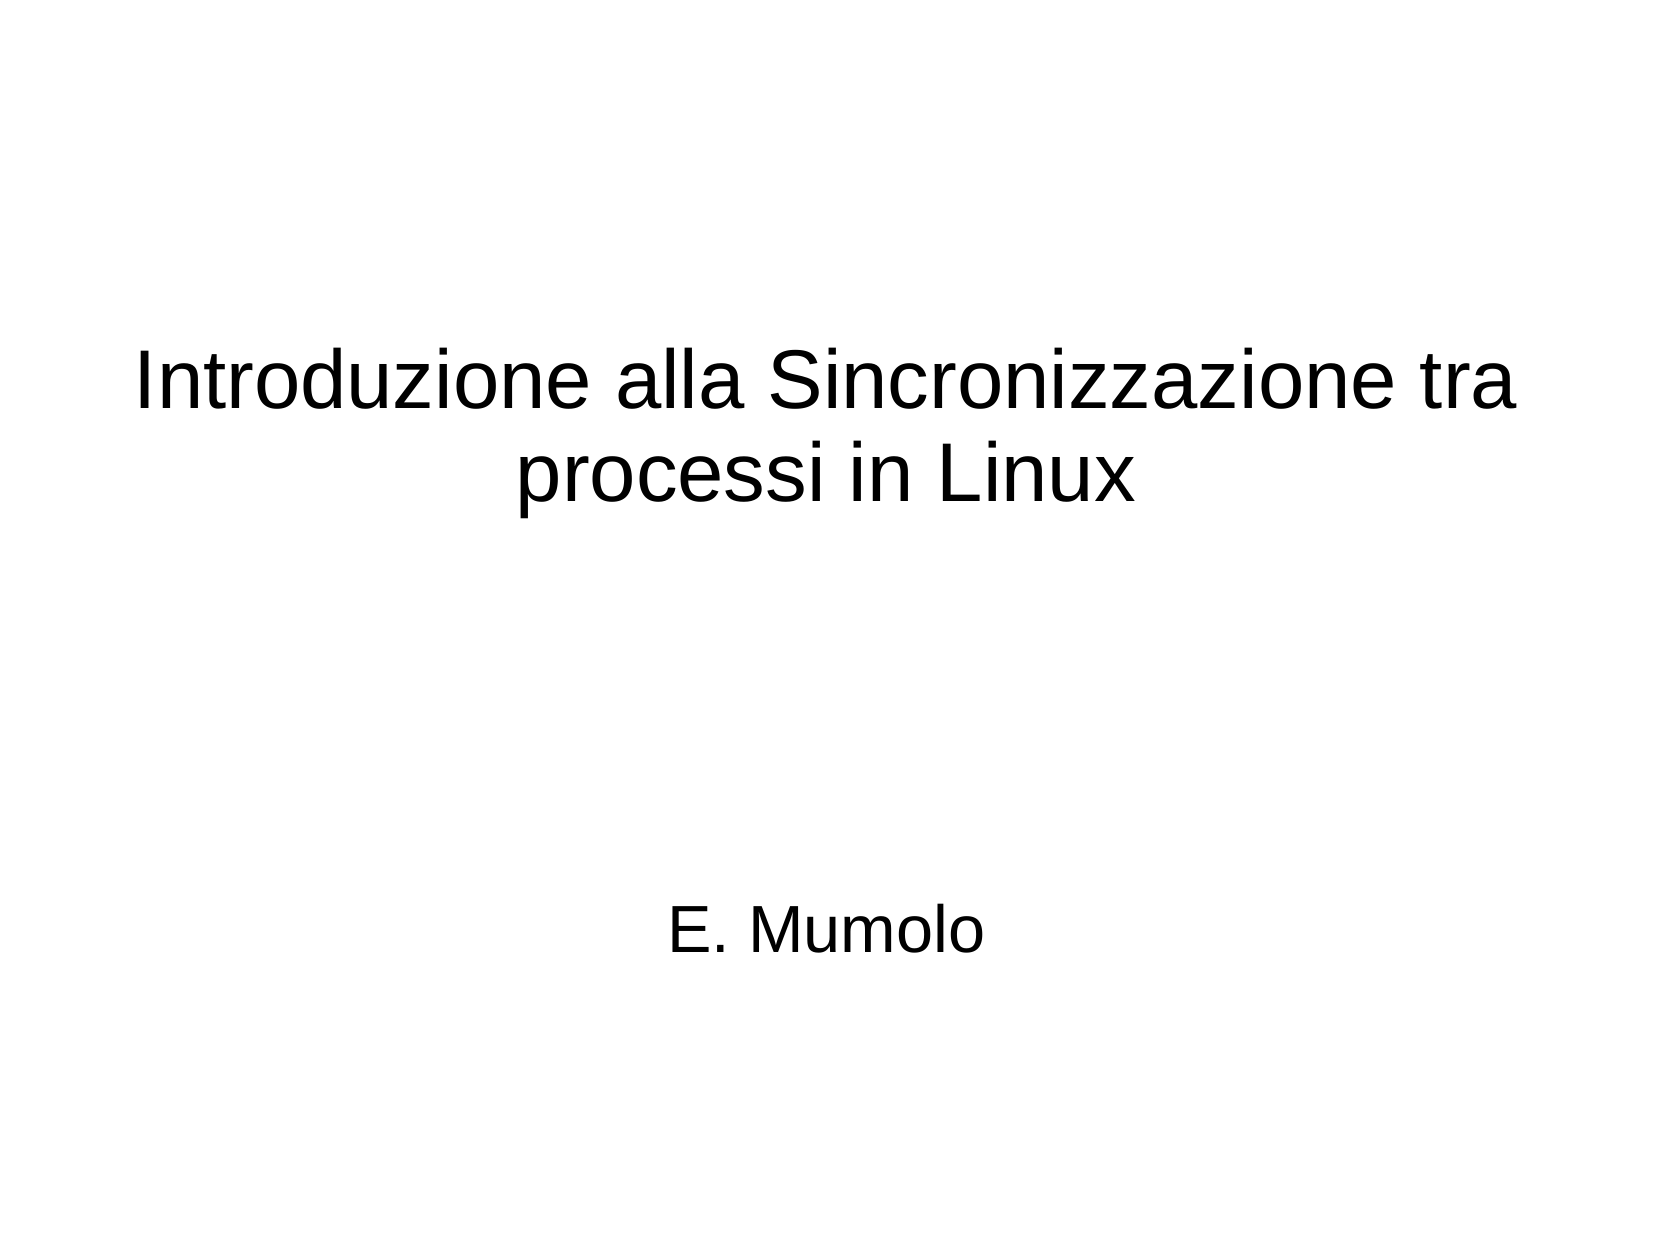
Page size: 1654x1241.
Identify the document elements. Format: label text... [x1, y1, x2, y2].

subtitle Introduzione alla Sincronizzazione tra processi in Linux E. Mumolo [64, 290, 1588, 1010]
